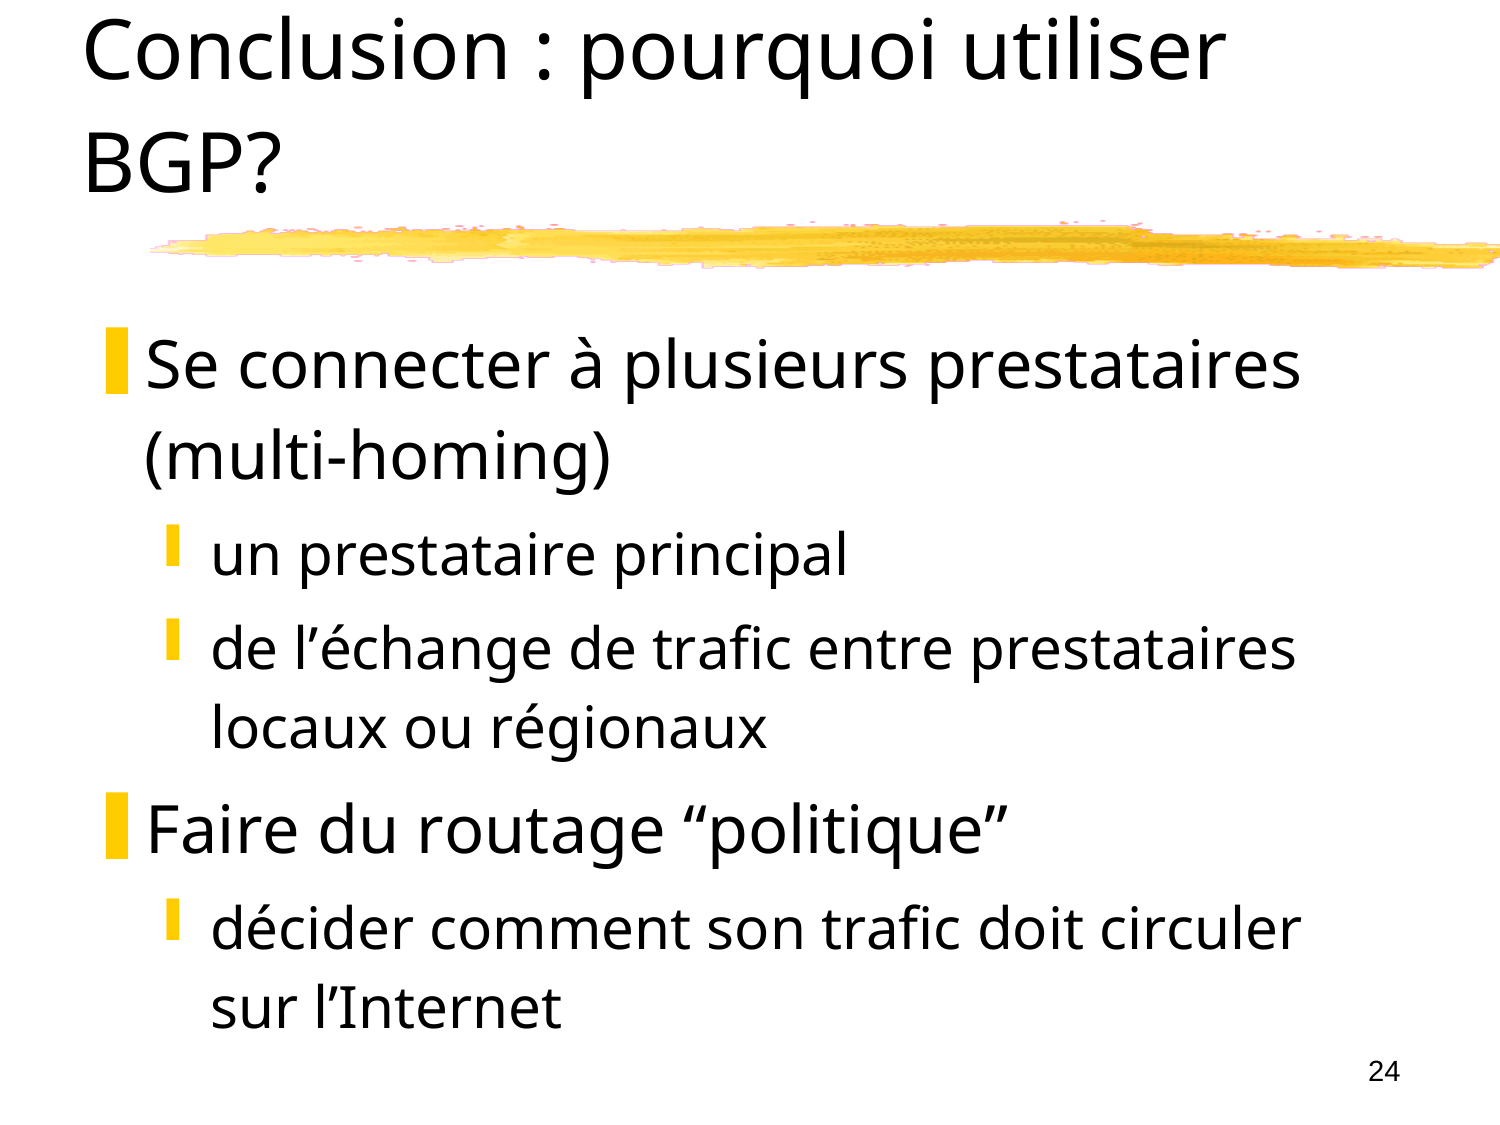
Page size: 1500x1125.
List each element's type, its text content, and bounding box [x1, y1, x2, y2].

picture [150, 215, 1500, 279]
list Se connecter à plusieurs prestataires (multi-homing)‏ un prestataire principal de l’échange de trafic entre prestataires locaux ou régionaux Faire du routage “politique” décider comment son trafic doit circuler sur l’Internet [74, 309, 1417, 1070]
title Conclusion : pourquoi utiliser BGP? [66, 9, 1342, 225]
